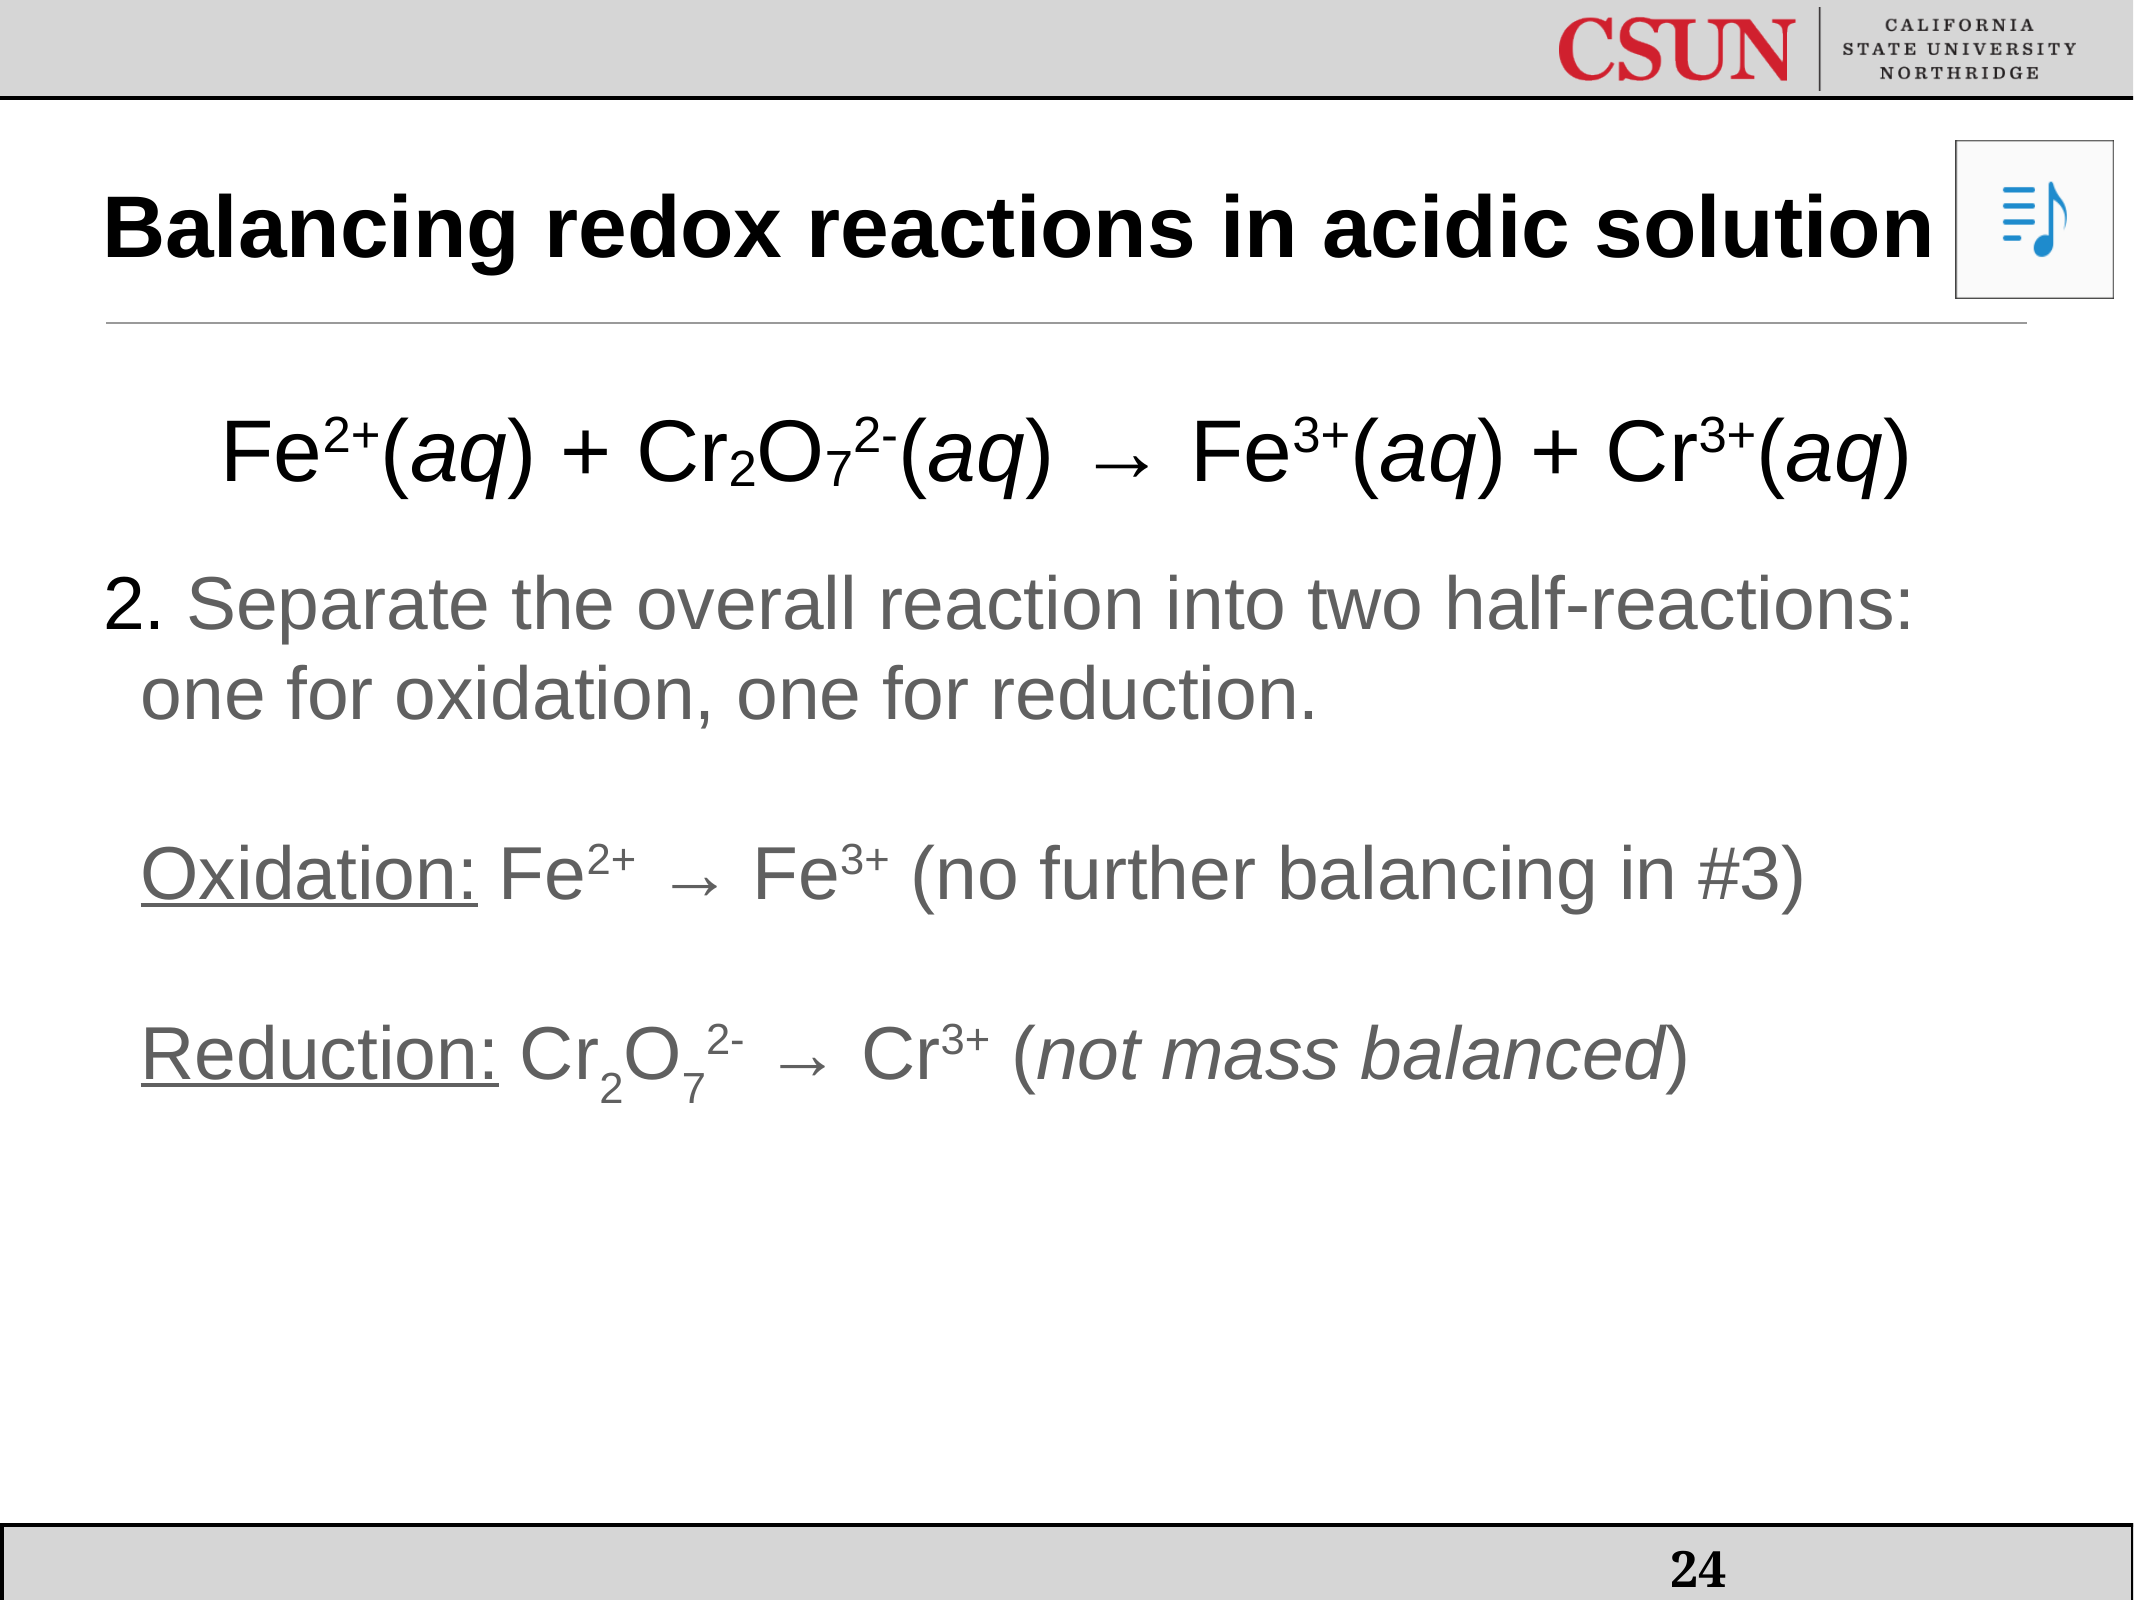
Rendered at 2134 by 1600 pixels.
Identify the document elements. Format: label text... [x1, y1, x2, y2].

text_box Separate the overall reaction into two half-reactions: one for oxidation, one for reduction. Oxidation: Fe2+ → Fe3+ (no further balancing in #3) Reduction: Cr2O72- → Cr3+ (not mass balanced) [94, 545, 2041, 773]
picture [1559, 7, 2076, 91]
title Balancing redox reactions in acidic solution [93, 104, 2040, 284]
text_box [1954, 139, 2116, 301]
text_box Fe2+(aq) + Cr2O72-(aq) → Fe3+(aq) + Cr3+(aq) [212, 385, 1922, 507]
